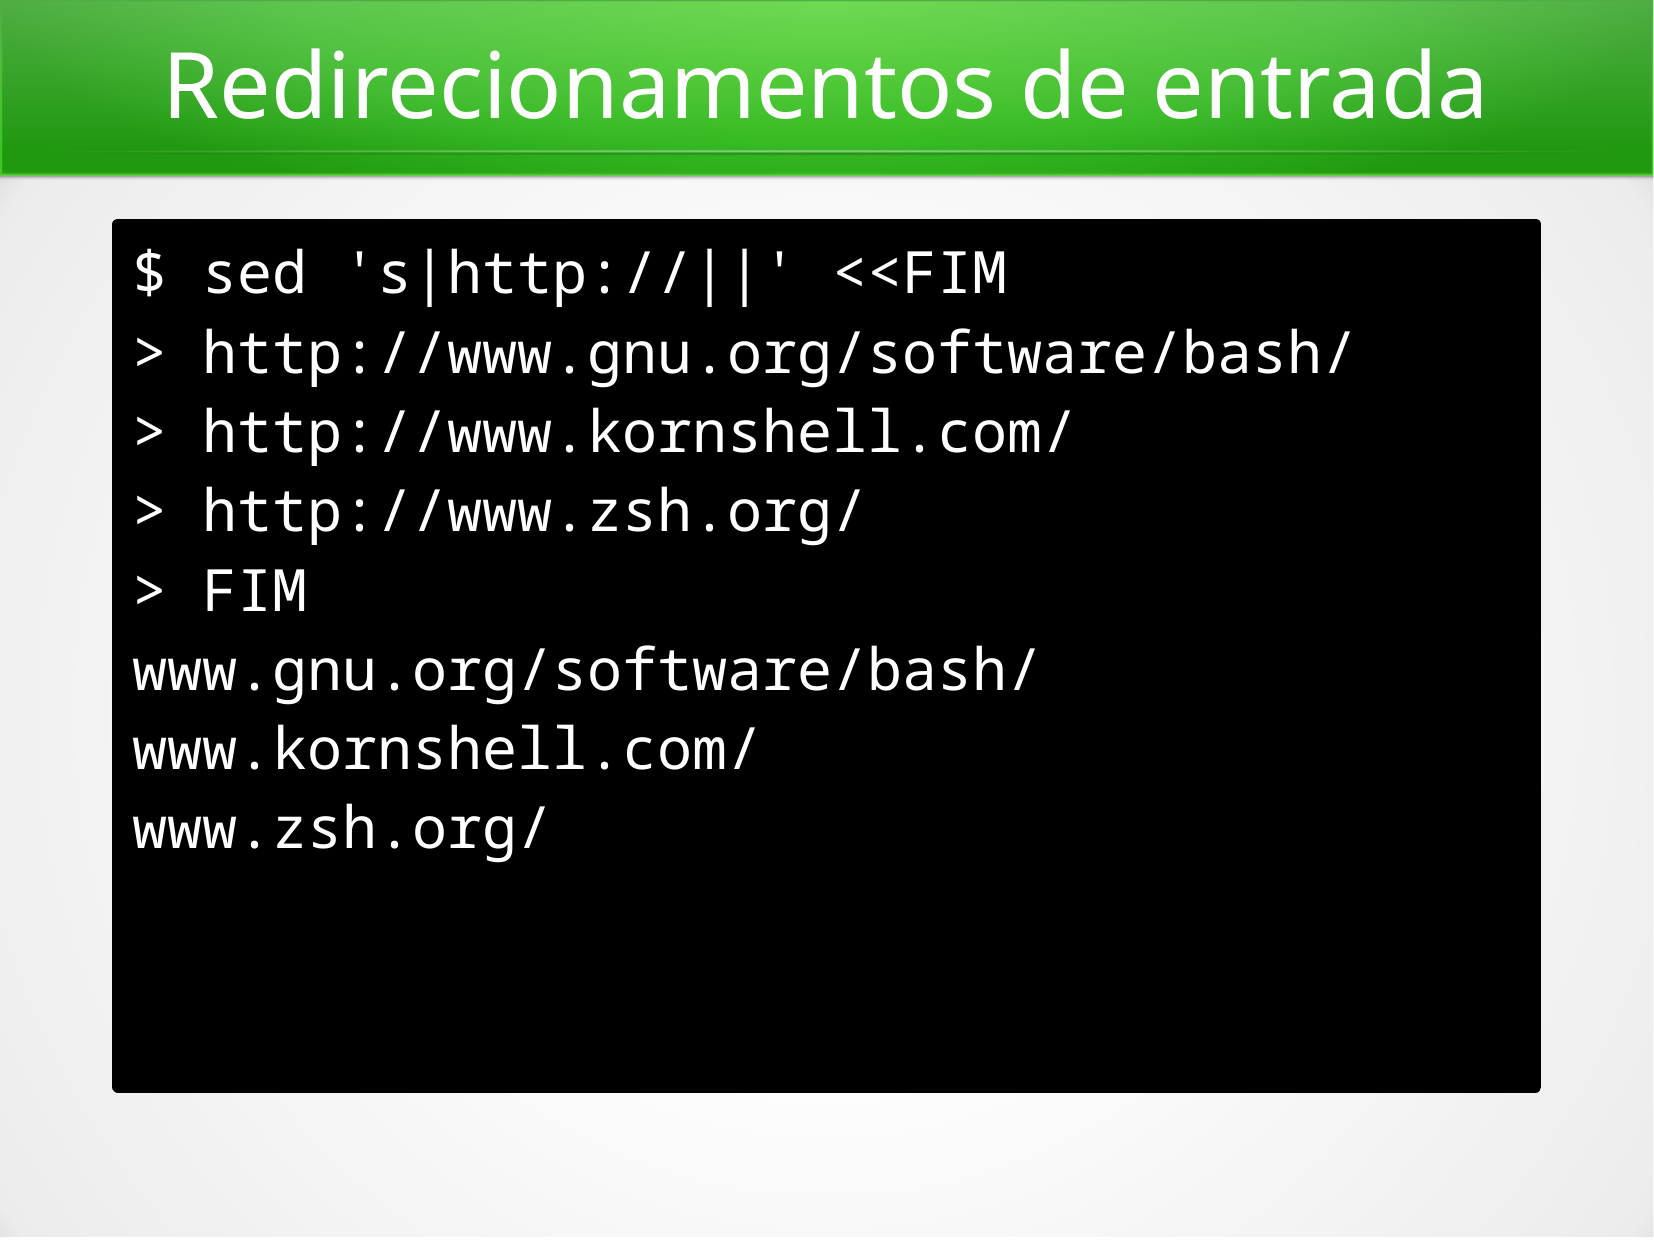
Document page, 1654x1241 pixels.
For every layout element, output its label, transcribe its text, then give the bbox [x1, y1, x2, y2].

picture [0, 0, 1654, 1237]
title Redirecionamentos de entrada [82, 11, 1571, 154]
text_box $ sed 's|http://||' <<FIM > http://www.gnu.org/software/bash/ > http://www.kornshell.com/ > http://www.zsh.org/ > FIM www.gnu.org/software/bash/ www.kornshell.com/ www.zsh.org/ [118, 224, 1536, 1087]
